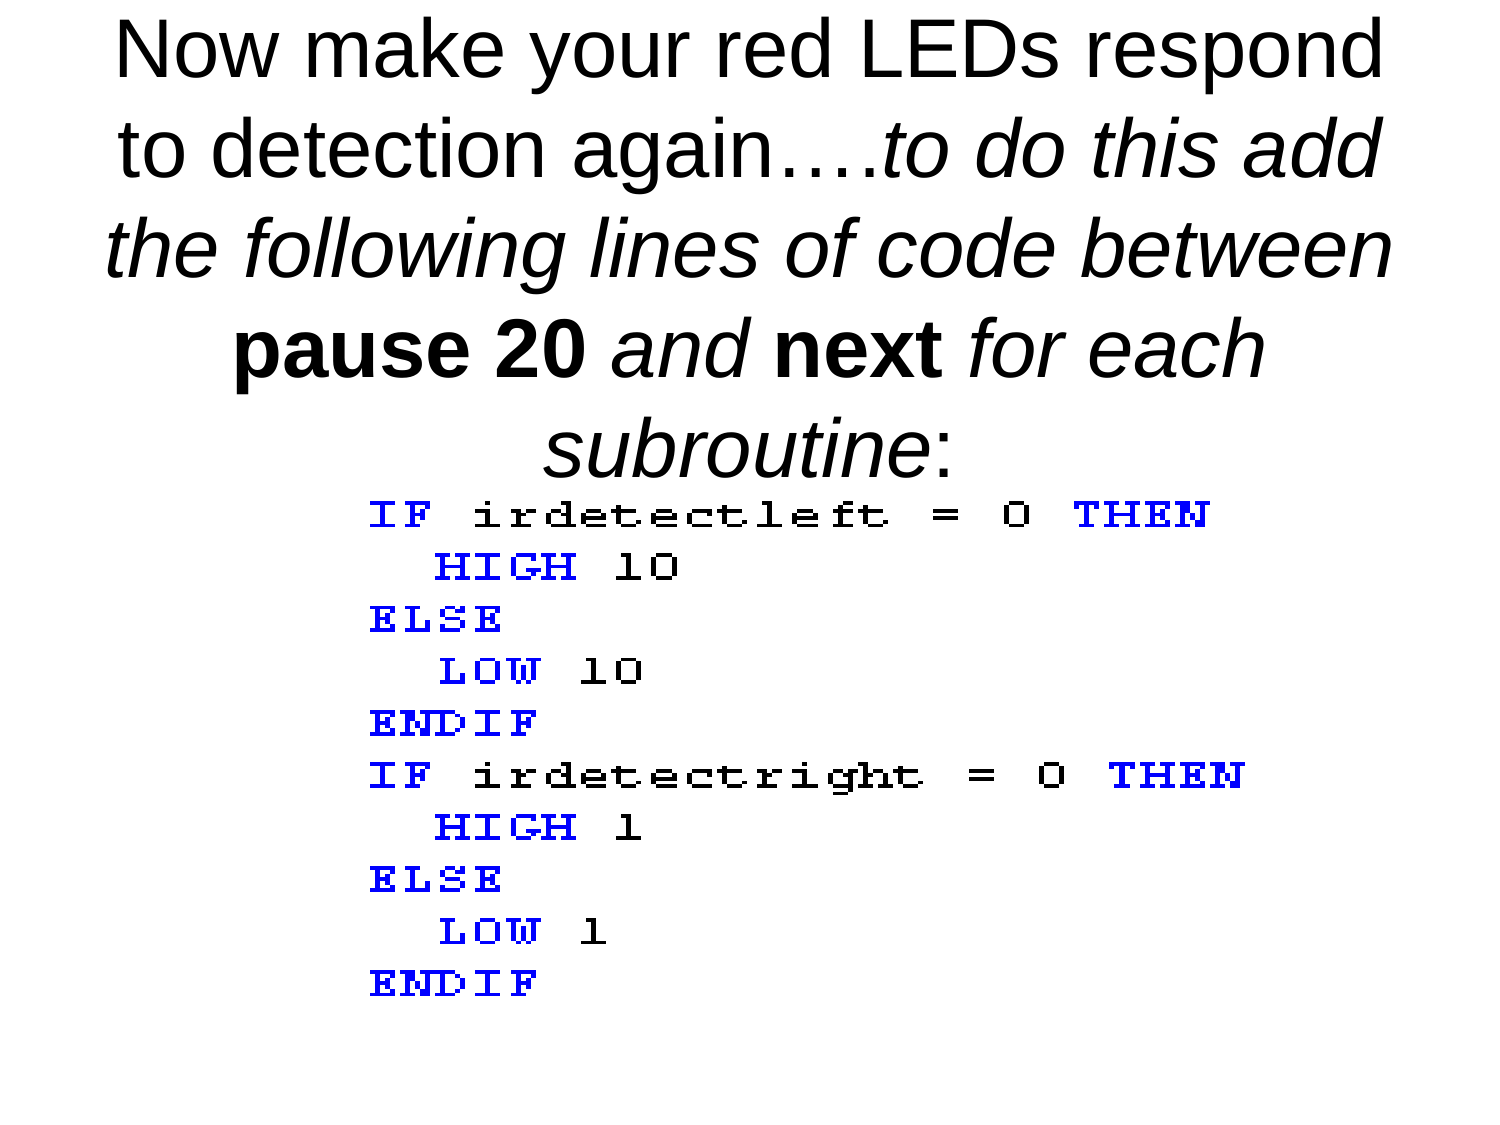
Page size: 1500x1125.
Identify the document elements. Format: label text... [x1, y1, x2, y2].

picture [350, 487, 1276, 1075]
title Now make your red LEDs respond to detection again….to do this add the following lines of code between pause 20 and next for each subroutine: [75, 0, 1426, 502]
